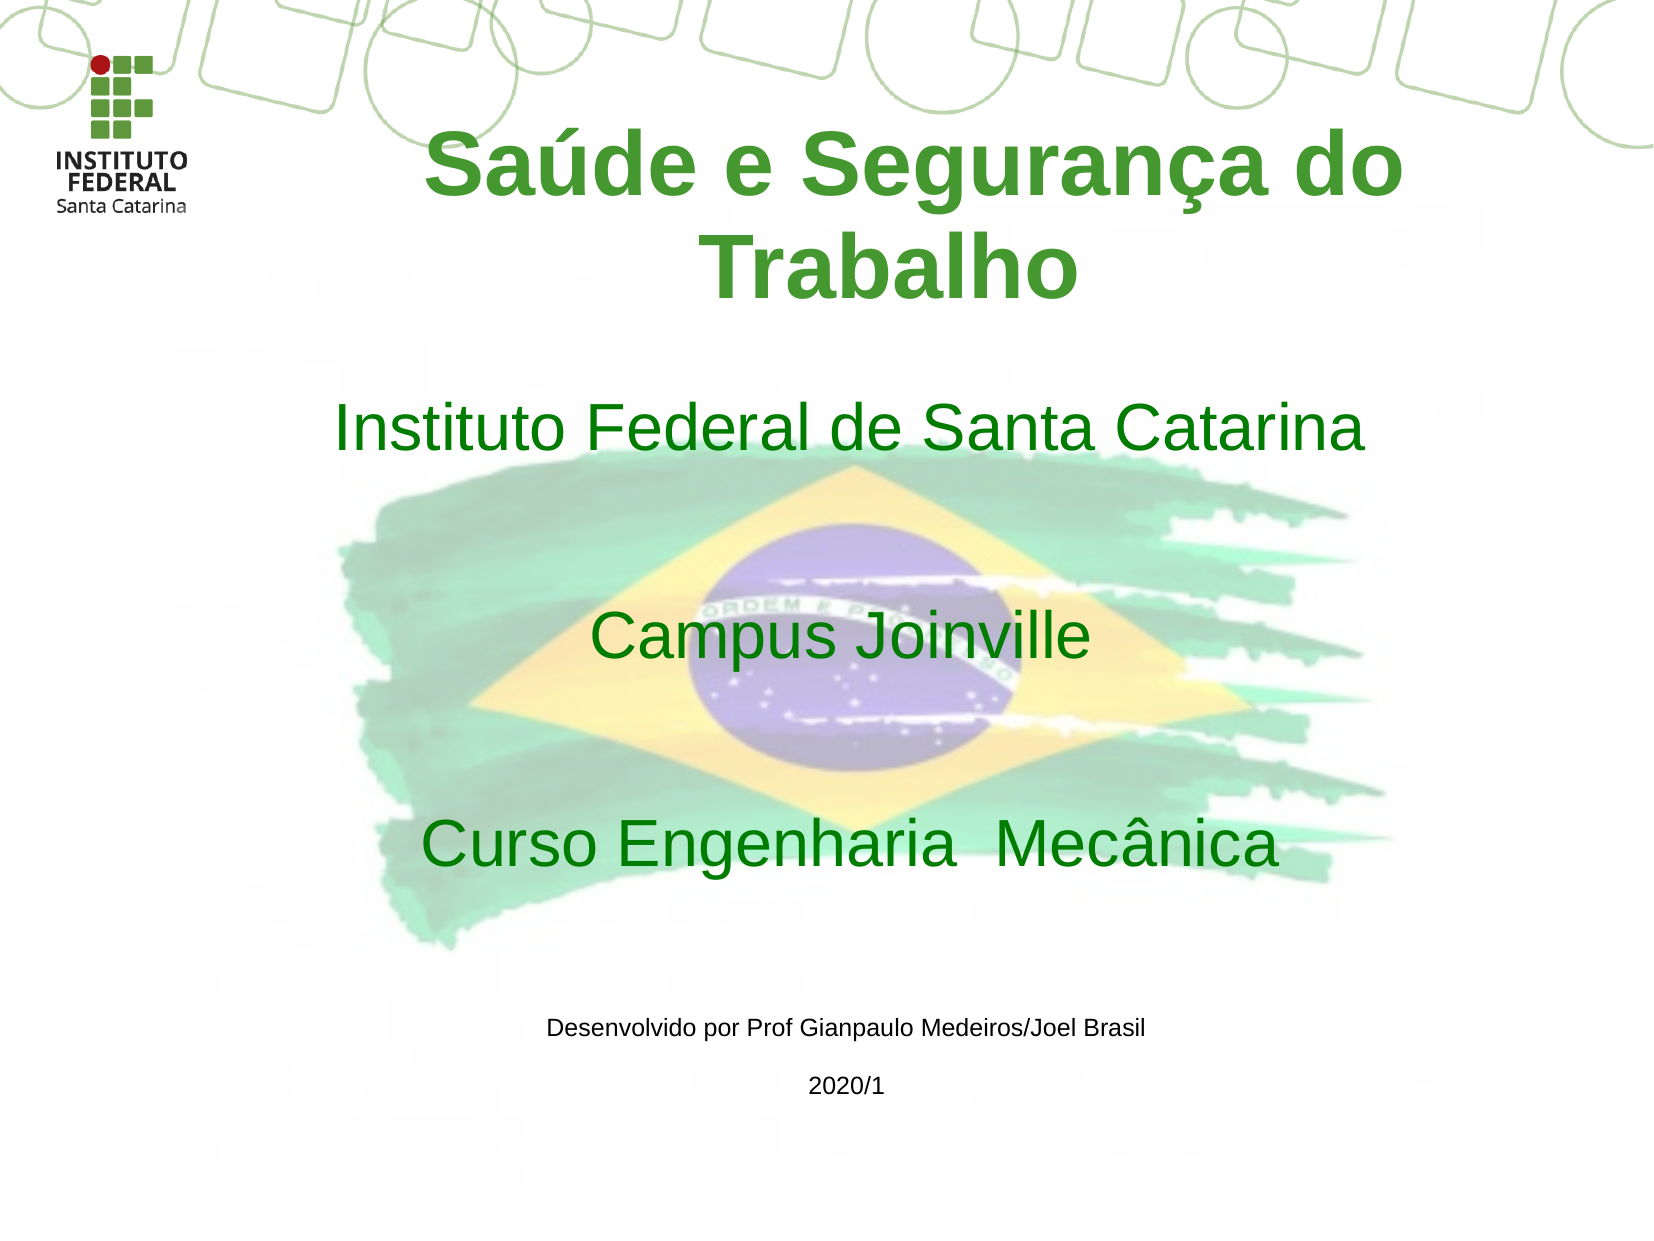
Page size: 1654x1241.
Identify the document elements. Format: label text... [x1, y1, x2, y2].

title Saúde e Segurança do Trabalho [259, 111, 1571, 319]
picture [0, 0, 1654, 1187]
list Instituto Federal de Santa Catarina Campus Joinville Curso Engenharia Mecânica Desenvolvido por Prof Gianpaulo Medeiros/Joel Brasil 2020/1 [59, 389, 1571, 1130]
